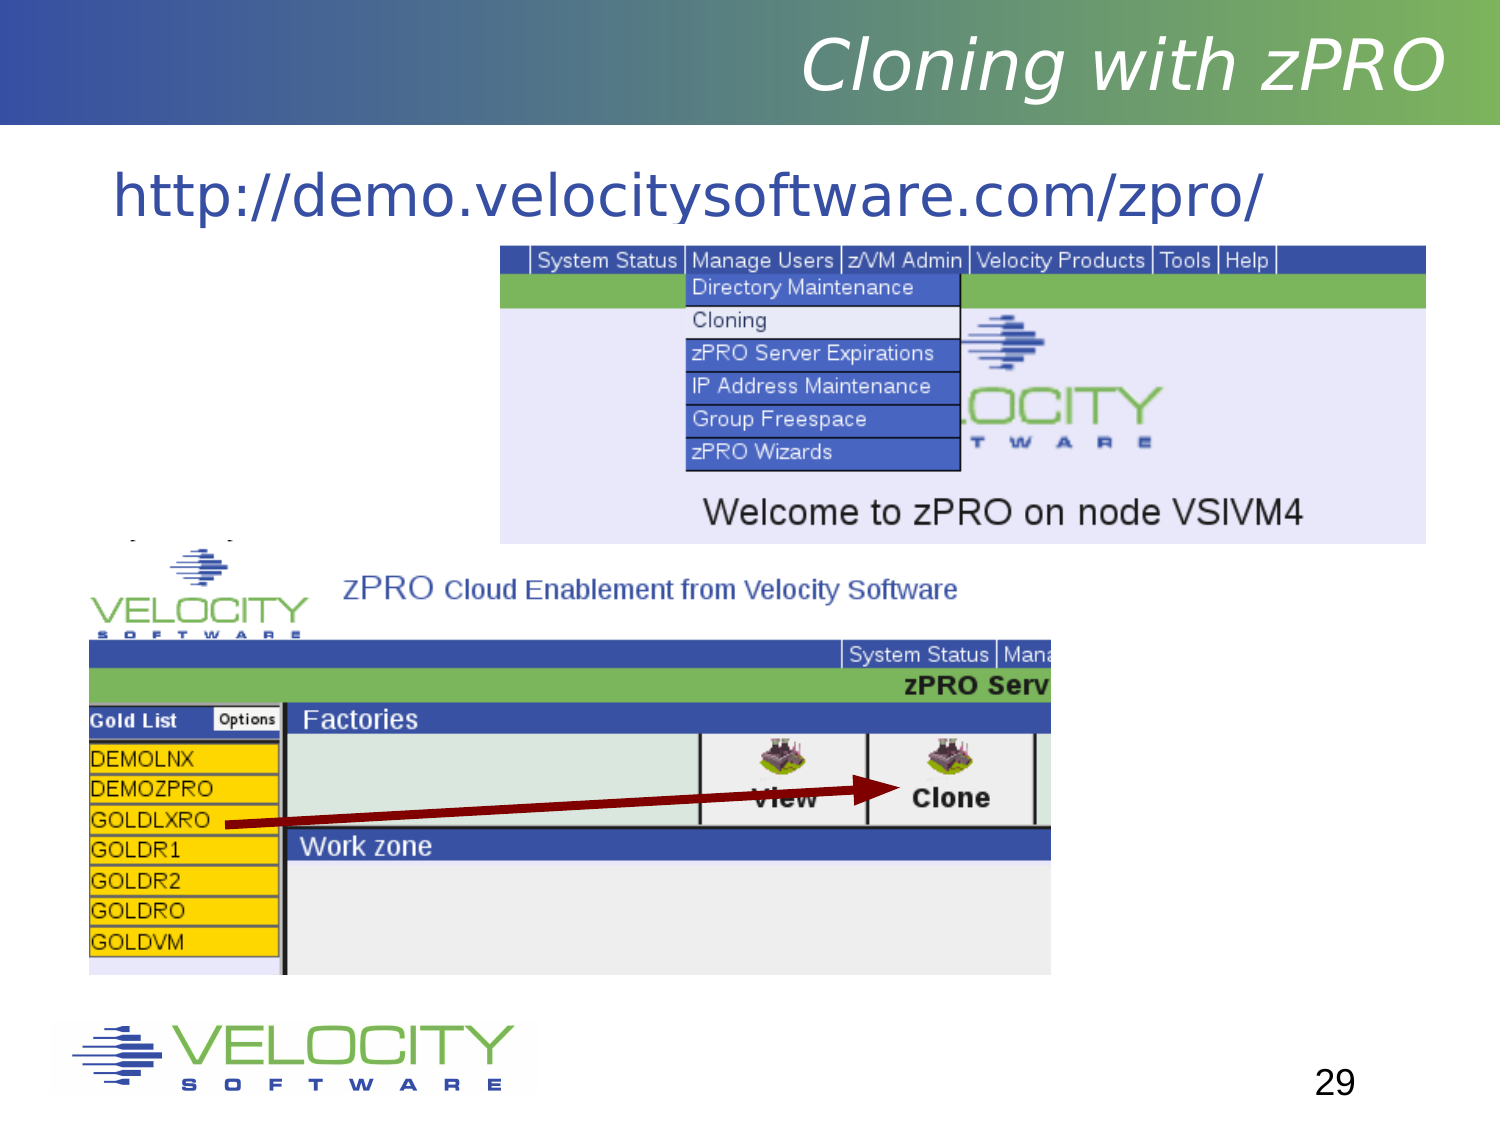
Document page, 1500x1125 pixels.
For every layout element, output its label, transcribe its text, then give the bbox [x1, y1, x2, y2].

picture [50, 1021, 538, 1094]
picture [89, 224, 1426, 975]
list http://demo.velocitysoftware.com/zpro/ [70, 149, 1438, 856]
title Cloning with zPRO [62, 12, 1463, 113]
